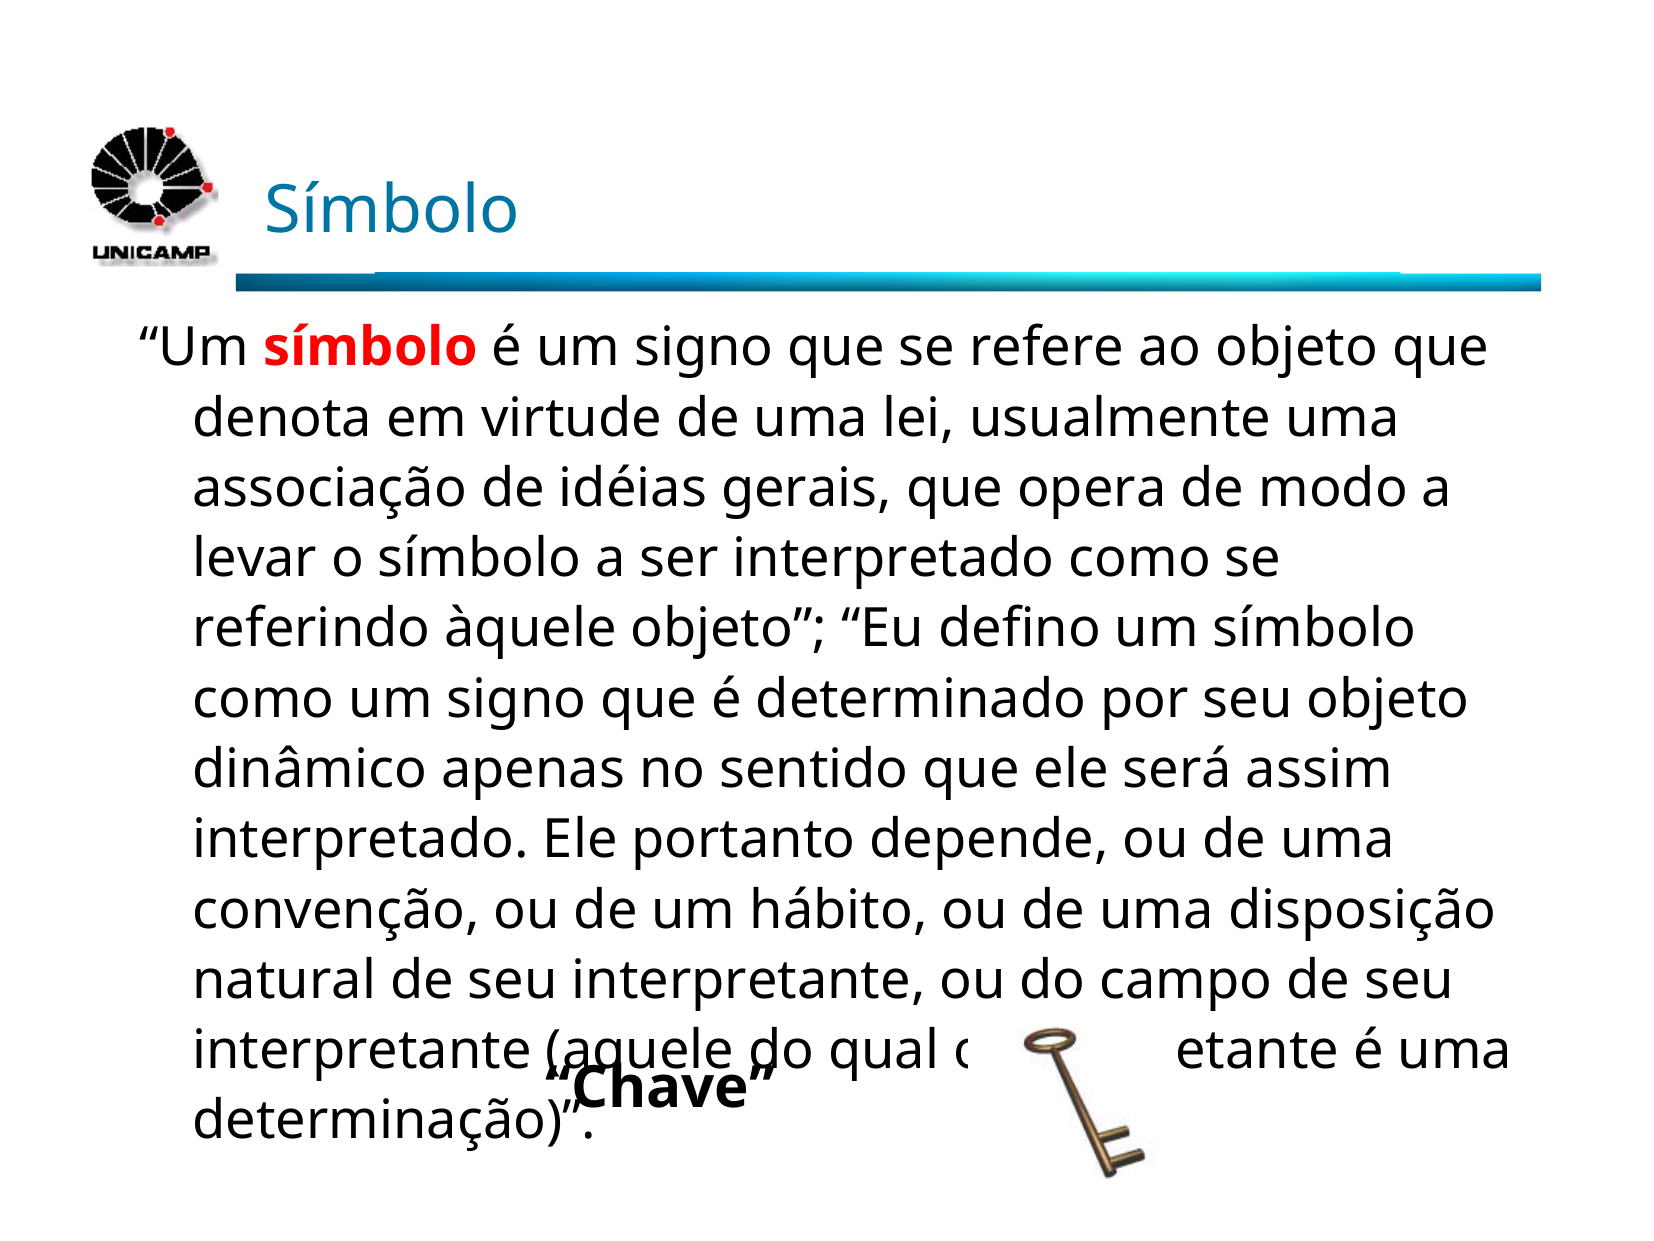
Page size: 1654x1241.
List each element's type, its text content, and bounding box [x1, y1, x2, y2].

title Símbolo [264, 42, 1534, 250]
list “Um símbolo é um signo que se refere ao objeto que denota em virtude de uma lei, usualmente uma associação de idéias gerais, que opera de modo a levar o símbolo a ser interpretado como se referindo àquele objeto”; “Eu defino um símbolo como um signo que é determinado por seu objeto dinâmico apenas no sentido que ele será assim interpretado. Ele portanto depende, ou de uma convenção, ou de um hábito, ou de uma disposição natural de seu interpretante, ou do campo de seu interpretante (aquele do qual o interpretante é uma determinação)”. [121, 309, 1534, 1182]
picture [968, 1015, 1178, 1182]
text_box “Chave” [520, 1037, 800, 1123]
picture [125, 272, 1654, 295]
